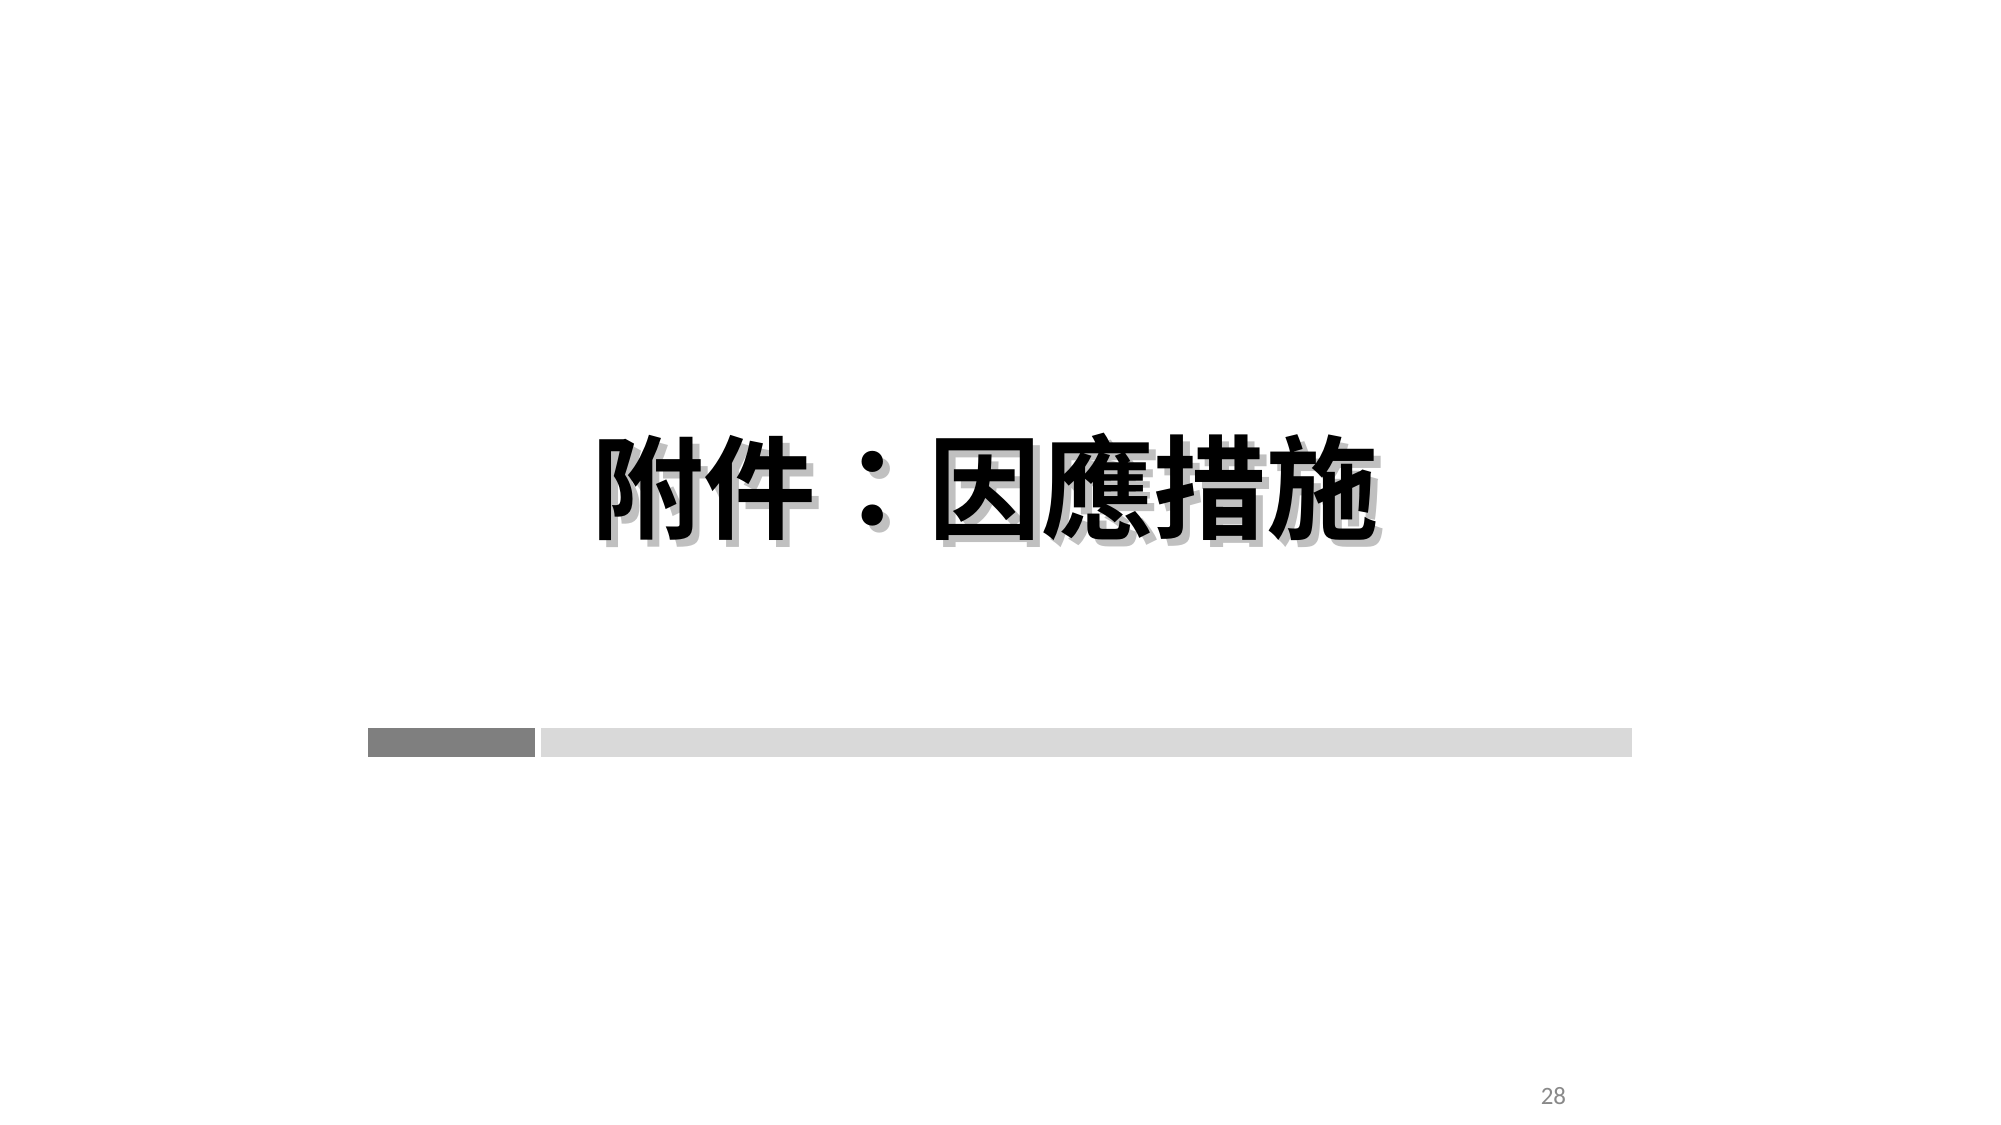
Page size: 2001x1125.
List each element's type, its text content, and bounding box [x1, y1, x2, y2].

text_box 附件：因應措施 [267, 397, 1703, 615]
text_box [541, 728, 1632, 757]
text_box [1525, 1065, 1976, 1125]
text_box [368, 728, 535, 757]
